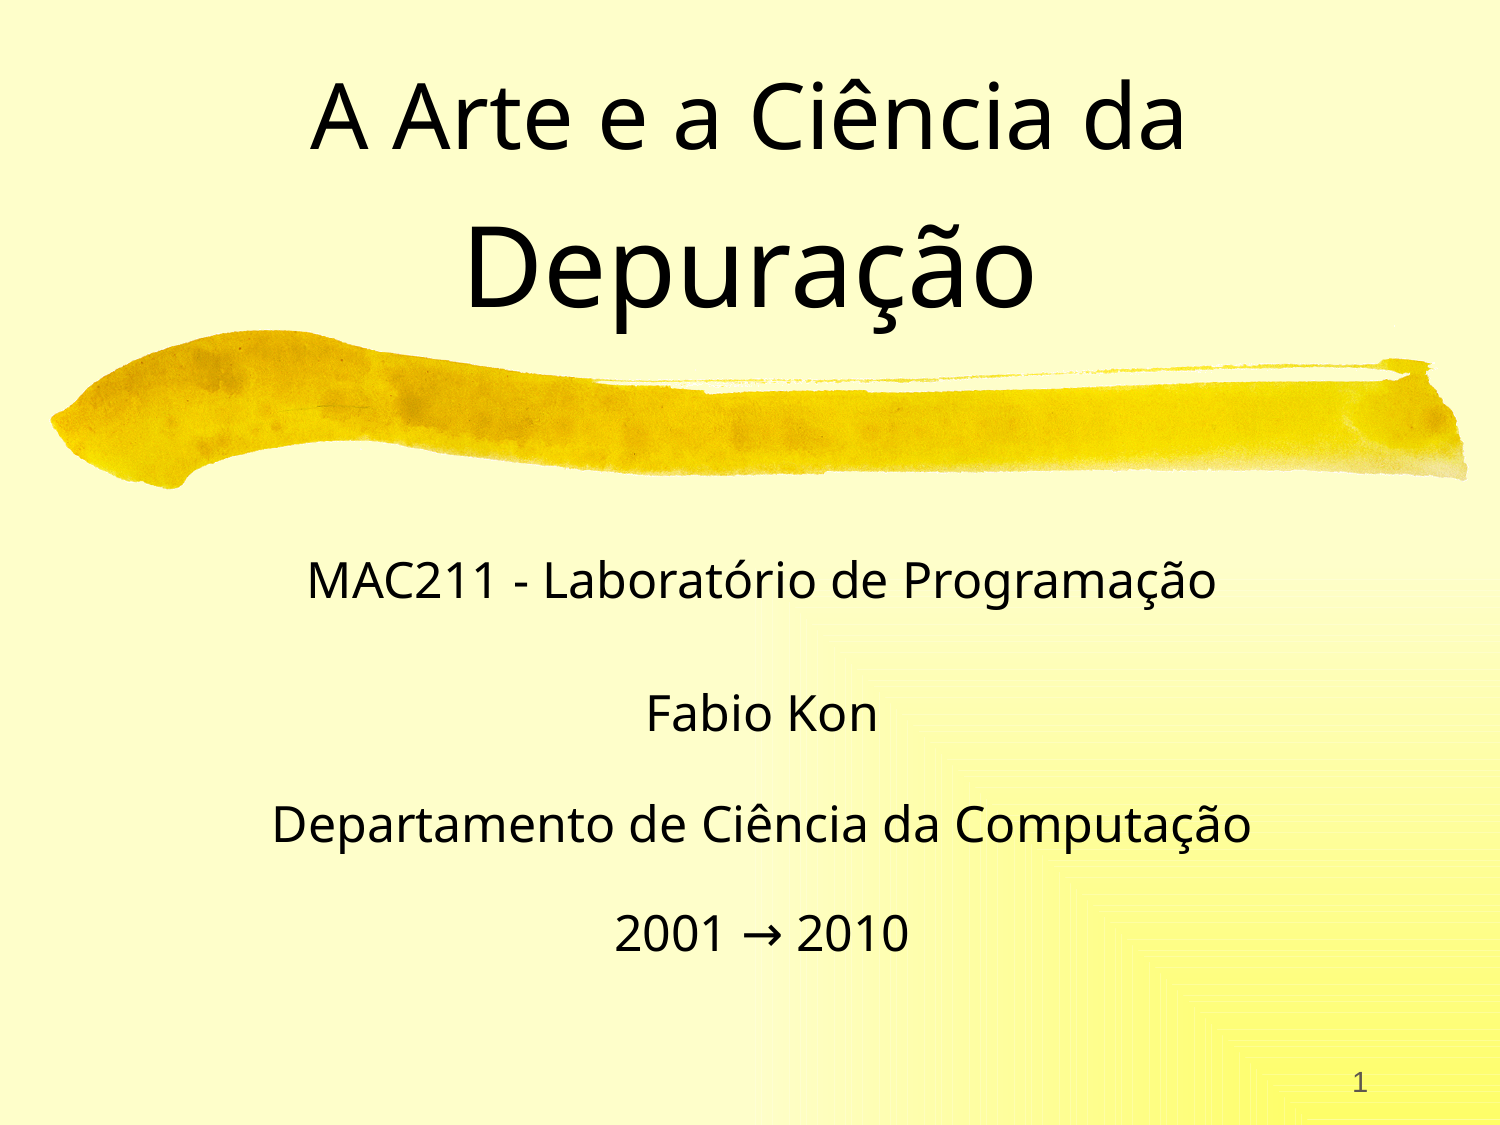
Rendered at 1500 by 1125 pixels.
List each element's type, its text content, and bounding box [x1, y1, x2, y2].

picture [37, 323, 1474, 474]
title A Arte e a Ciência da Depuração [37, 27, 1463, 338]
subtitle MAC211 - Laboratório de Programação Fabio Kon Departamento de Ciência da Computação 2001 → 2010 [24, 474, 1500, 1076]
